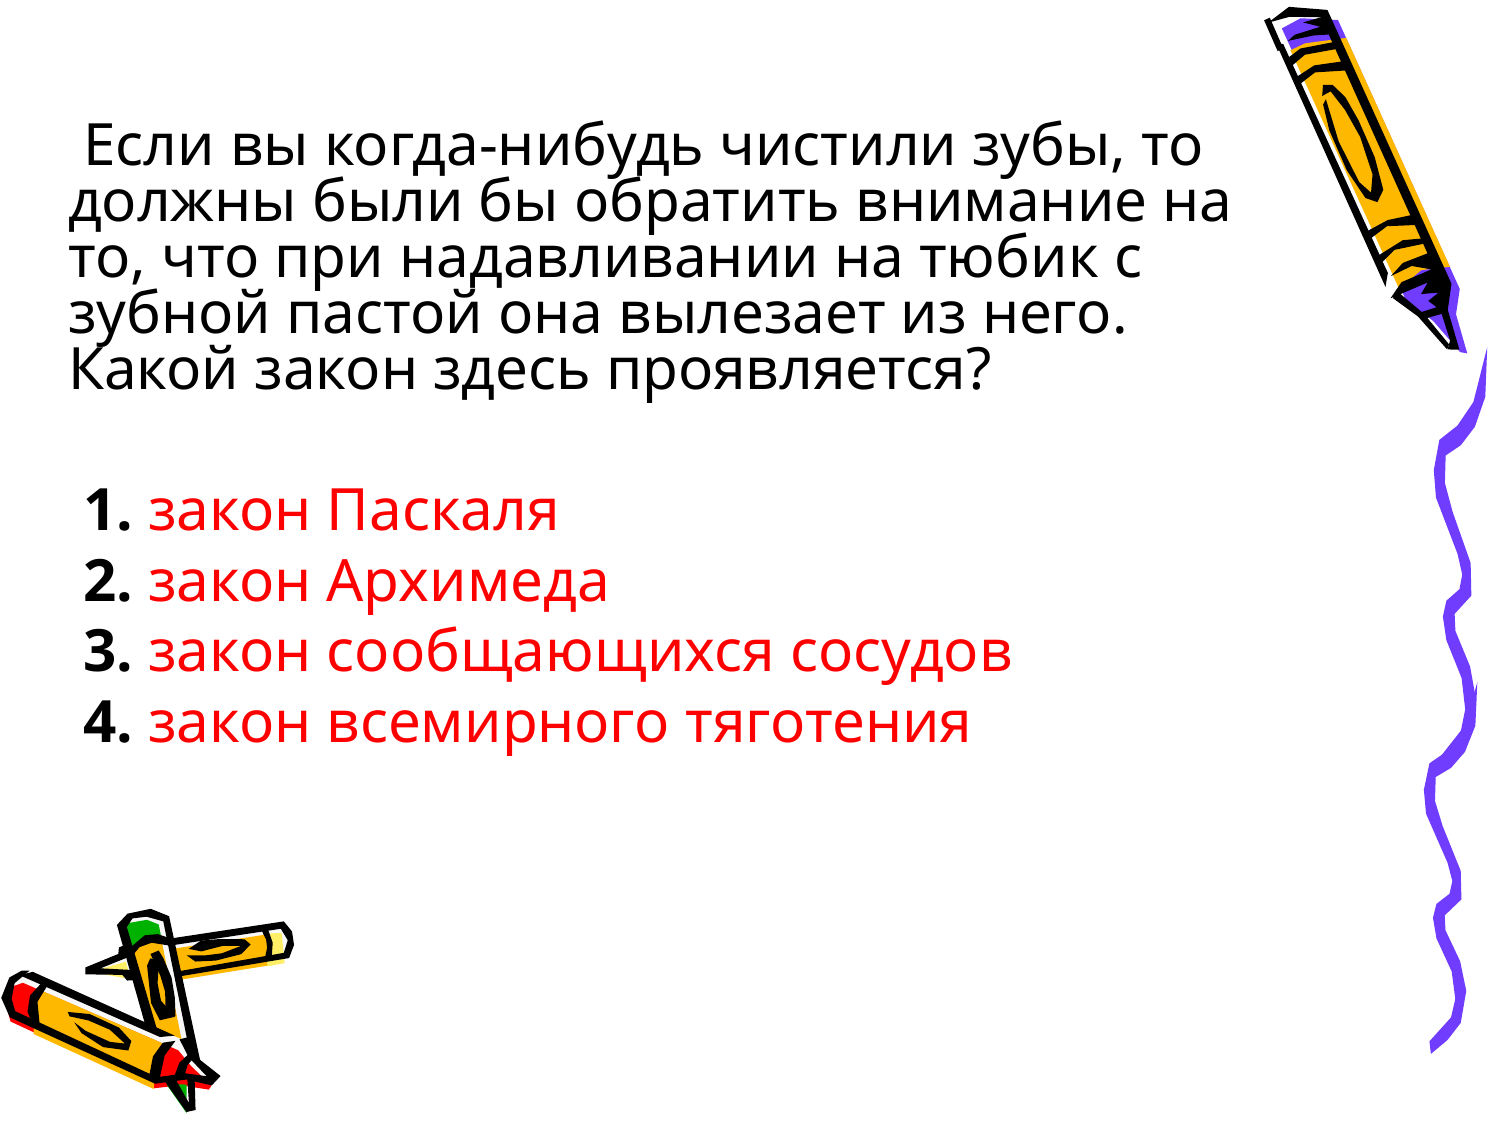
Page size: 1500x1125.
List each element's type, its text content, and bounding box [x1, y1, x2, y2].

list Если вы когда-нибудь чистили зубы, то должны были бы обратить внимание на то, что при надавливании на тюбик с зубной пастой она вылезает из него. Какой закон здесь проявляется? 1. закон Паскаля 2. закон Архимеда 3. закон сообщающихся сосудов 4. закон всемирного тяготения [53, 113, 1316, 894]
